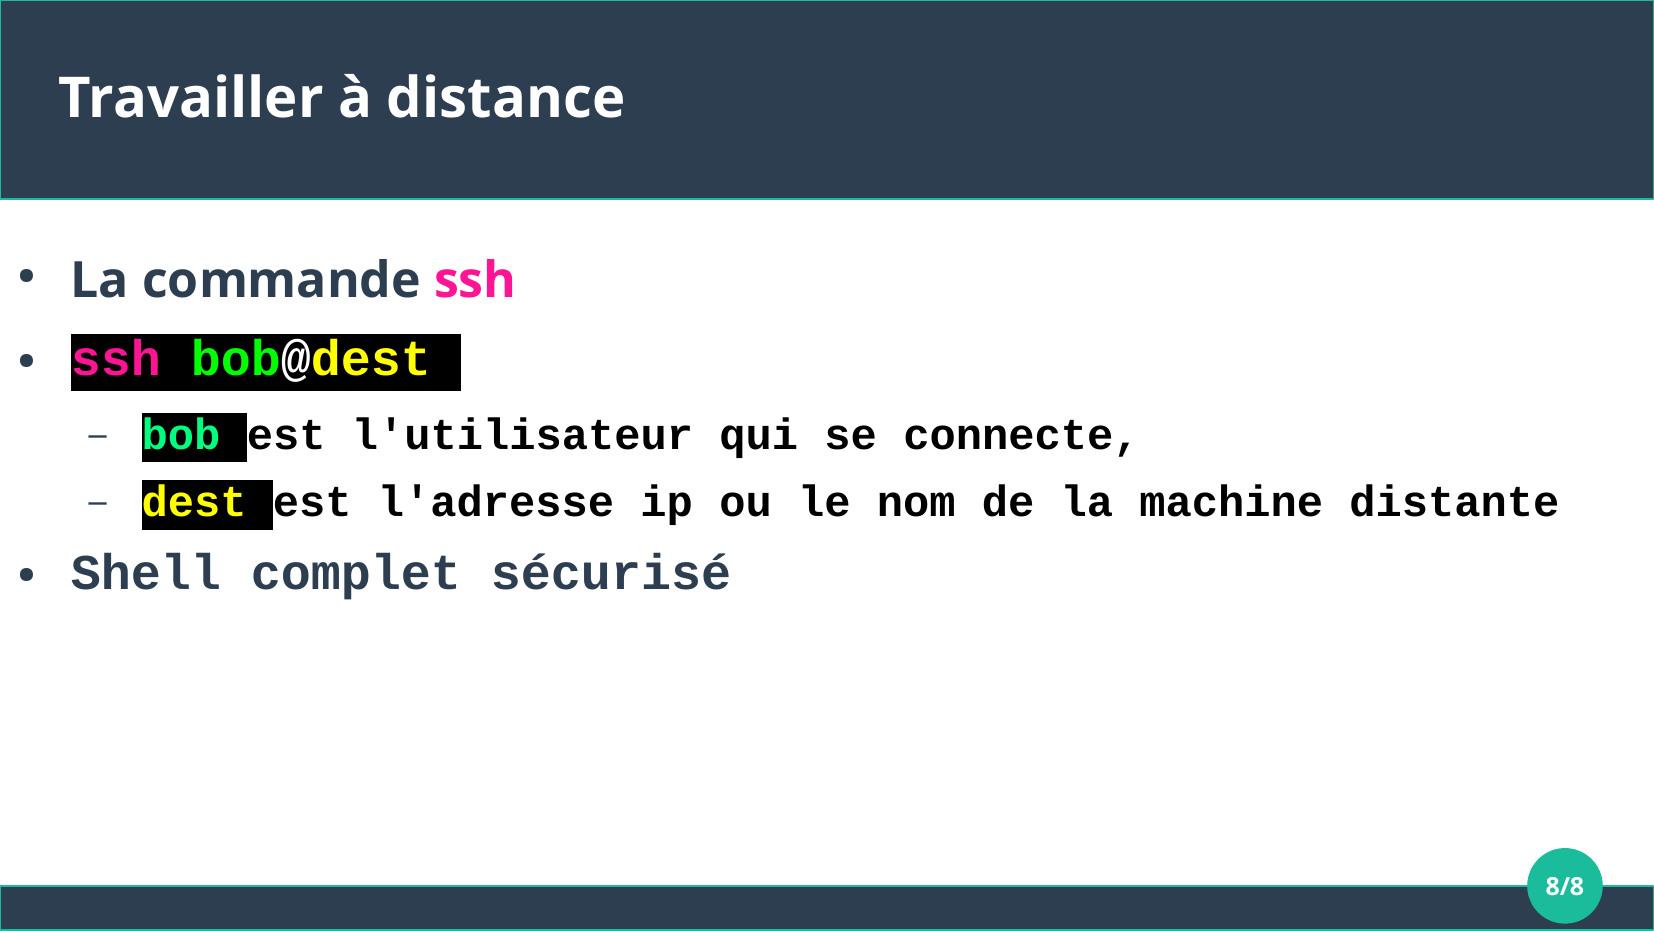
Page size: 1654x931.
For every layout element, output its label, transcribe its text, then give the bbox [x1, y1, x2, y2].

list La commande ssh ssh bob@dest bob est l'utilisateur qui se connecte, dest est l'adresse ip ou le nom de la machine distante Shell complet sécurisé [0, 243, 1654, 864]
title Travailler à distance [59, 37, 1595, 155]
